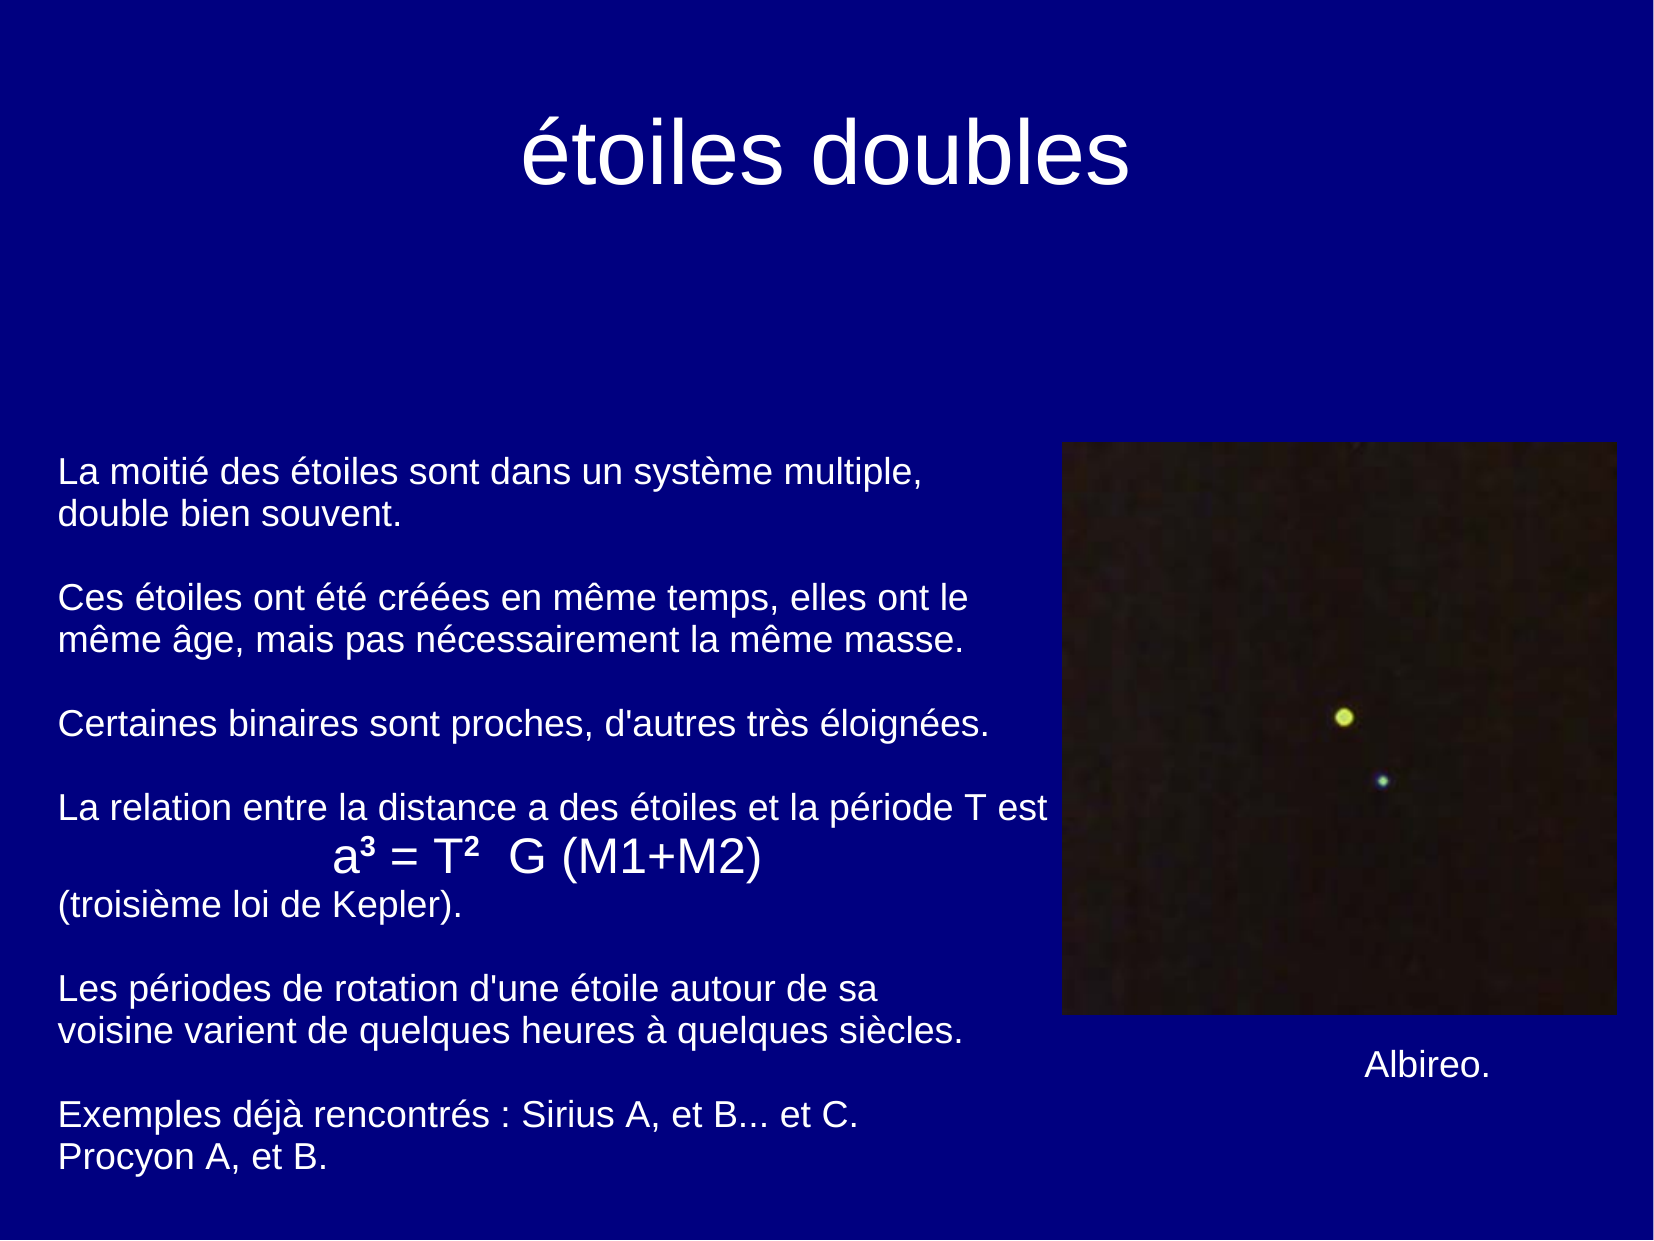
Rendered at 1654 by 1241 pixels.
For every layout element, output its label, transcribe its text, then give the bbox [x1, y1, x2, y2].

picture [1063, 442, 1617, 1015]
title étoiles doubles [82, 49, 1571, 257]
text_box Albireo. [1349, 1035, 1506, 1093]
text_box La moitié des étoiles sont dans un système multiple, double bien souvent. Ces étoiles ont été créées en même temps, elles ont le même âge, mais pas nécessairement la même masse. Certaines binaires sont proches, d'autres très éloignées. La relation entre la distance a des étoiles et la période T est a3 = T2 G (M1+M2) (troisième loi de Kepler). Les périodes de rotation d'une étoile autour de sa voisine varient de quelques heures à quelques siècles. Exemples déjà rencontrés : Sirius A, et B... et C. Procyon A, et B. [42, 442, 1063, 1190]
